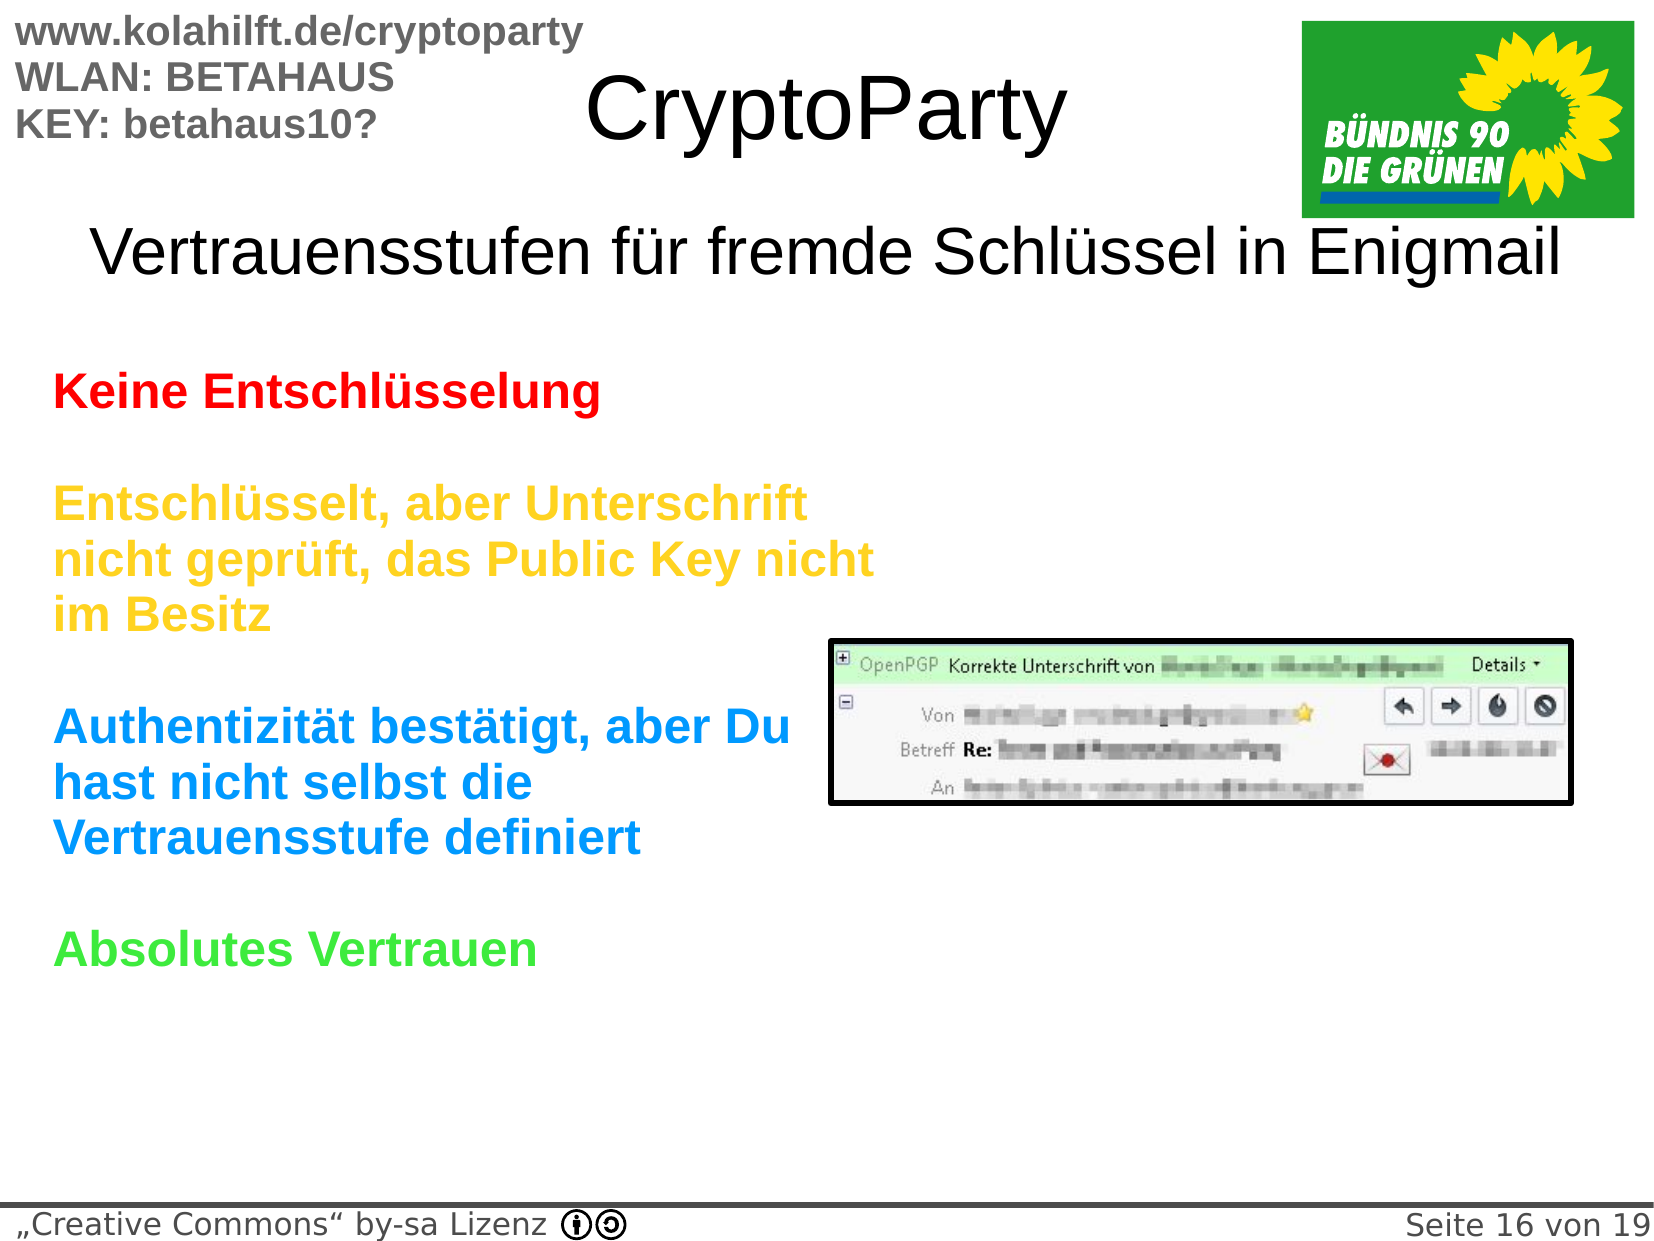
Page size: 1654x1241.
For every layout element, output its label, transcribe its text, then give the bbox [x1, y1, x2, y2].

text_box Vertrauensstufen für fremde Schlüssel in Enigmail Keine Entschlüsselung Entschlüsselt, aber Unterschrift nicht geprüft, das Public Key nicht im Besitz Authentizität bestätigt, aber Du hast nicht selbst die Vertrauensstufe definiert Absolutes Vertrauen [37, 206, 1616, 985]
picture [833, 644, 1569, 801]
